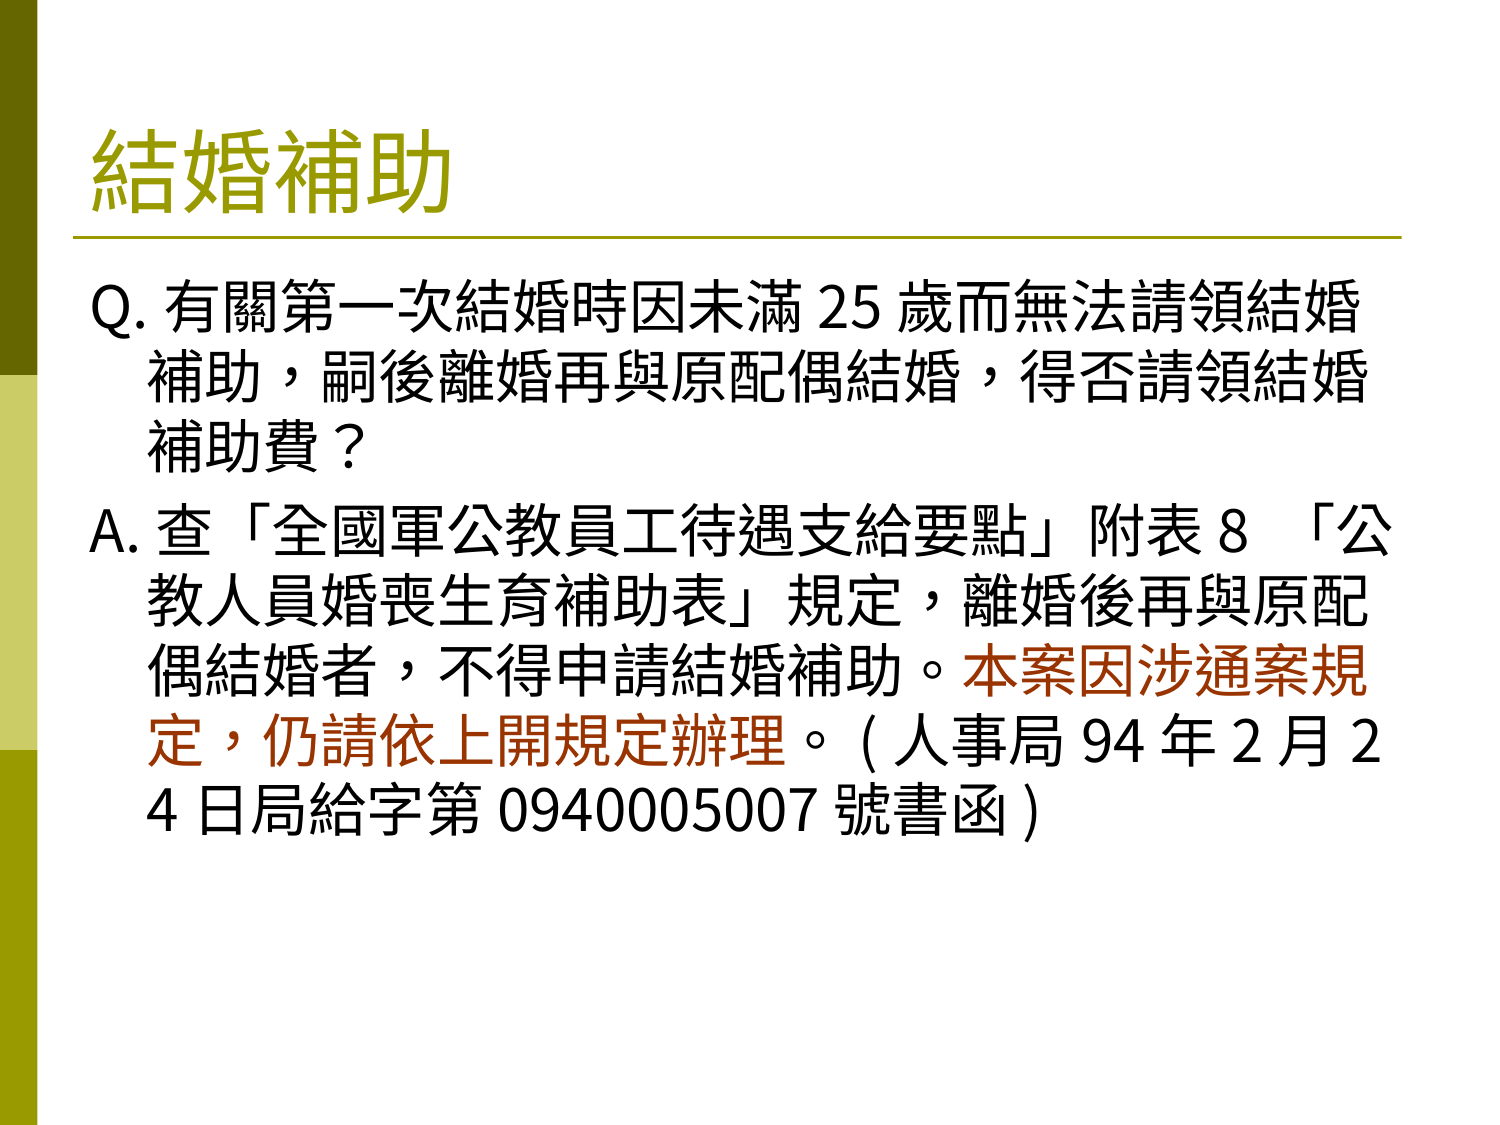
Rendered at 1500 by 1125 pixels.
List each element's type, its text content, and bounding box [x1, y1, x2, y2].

title 結婚補助 [75, 45, 1426, 233]
list Q.有關第一次結婚時因未滿25歲而無法請領結婚補助，嗣後離婚再與原配偶結婚，得否請領結婚補助費？ A.查「全國軍公教員工待遇支給要點」附表8 「公教人員婚喪生育補助表」規定，離婚後再與原配偶結婚者，不得申請結婚補助。本案因涉通案規定，仍請依上開規定辦理。(人事局94年2月24日局給字第0940005007號書函) [75, 262, 1426, 1006]
